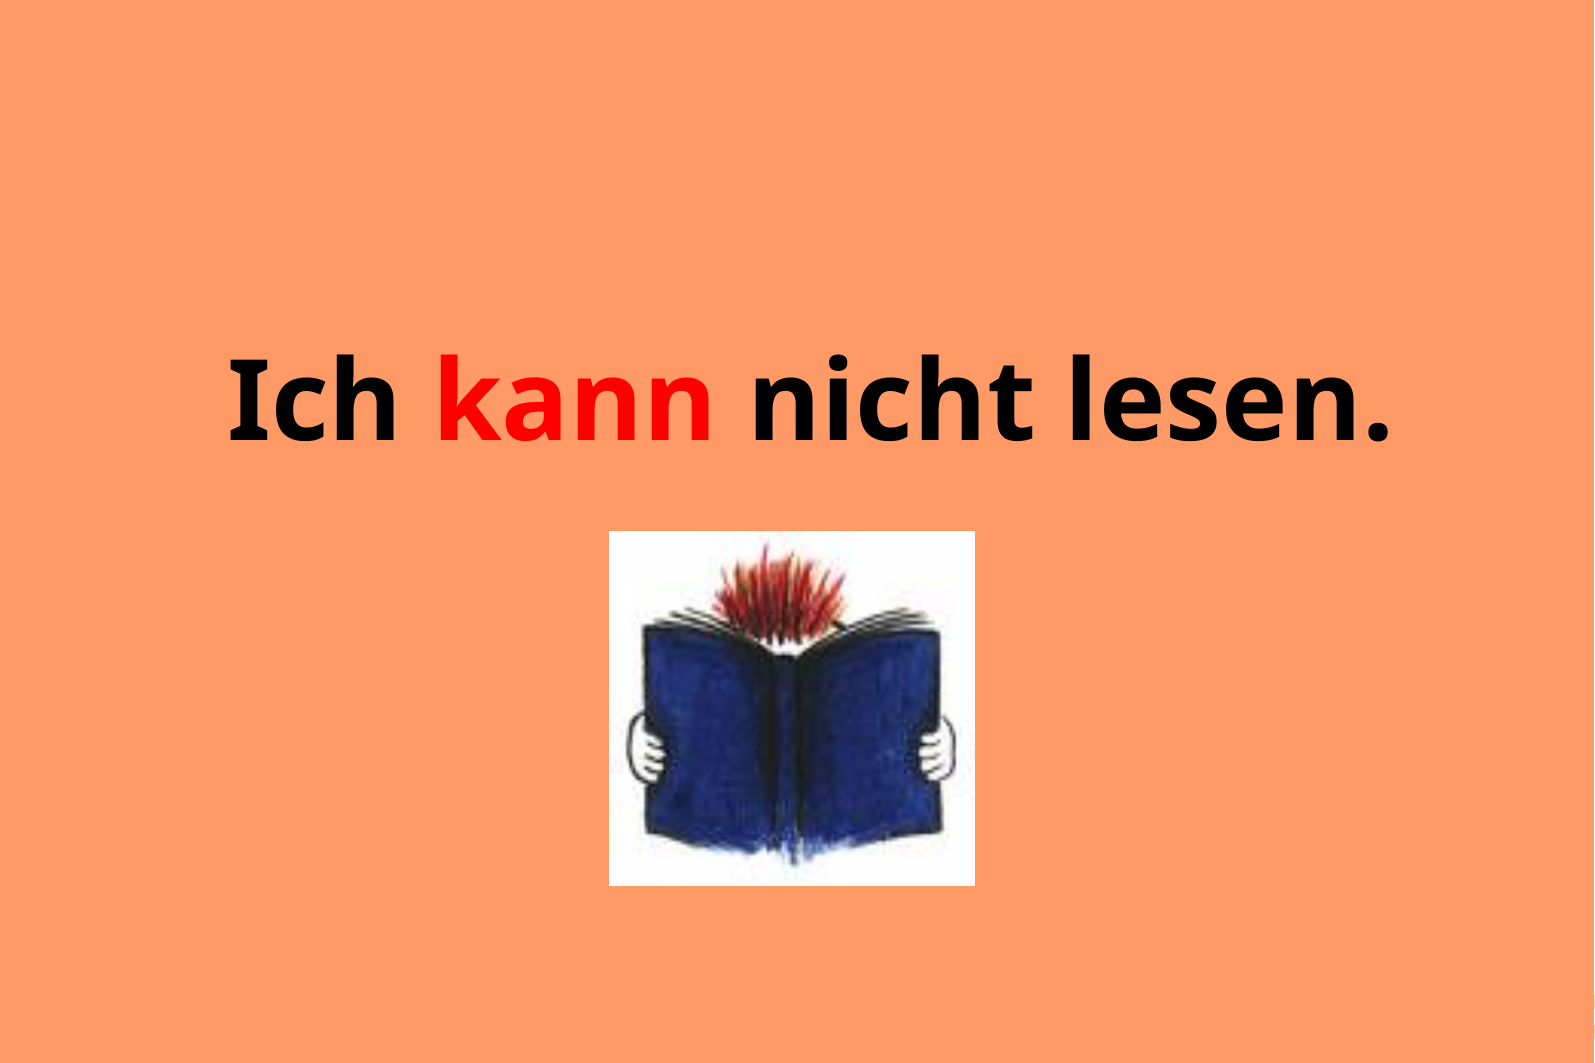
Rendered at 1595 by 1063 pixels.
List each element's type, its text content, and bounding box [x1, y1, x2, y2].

picture [609, 531, 975, 886]
subtitle Ich kann nicht lesen. [117, 0, 1505, 971]
